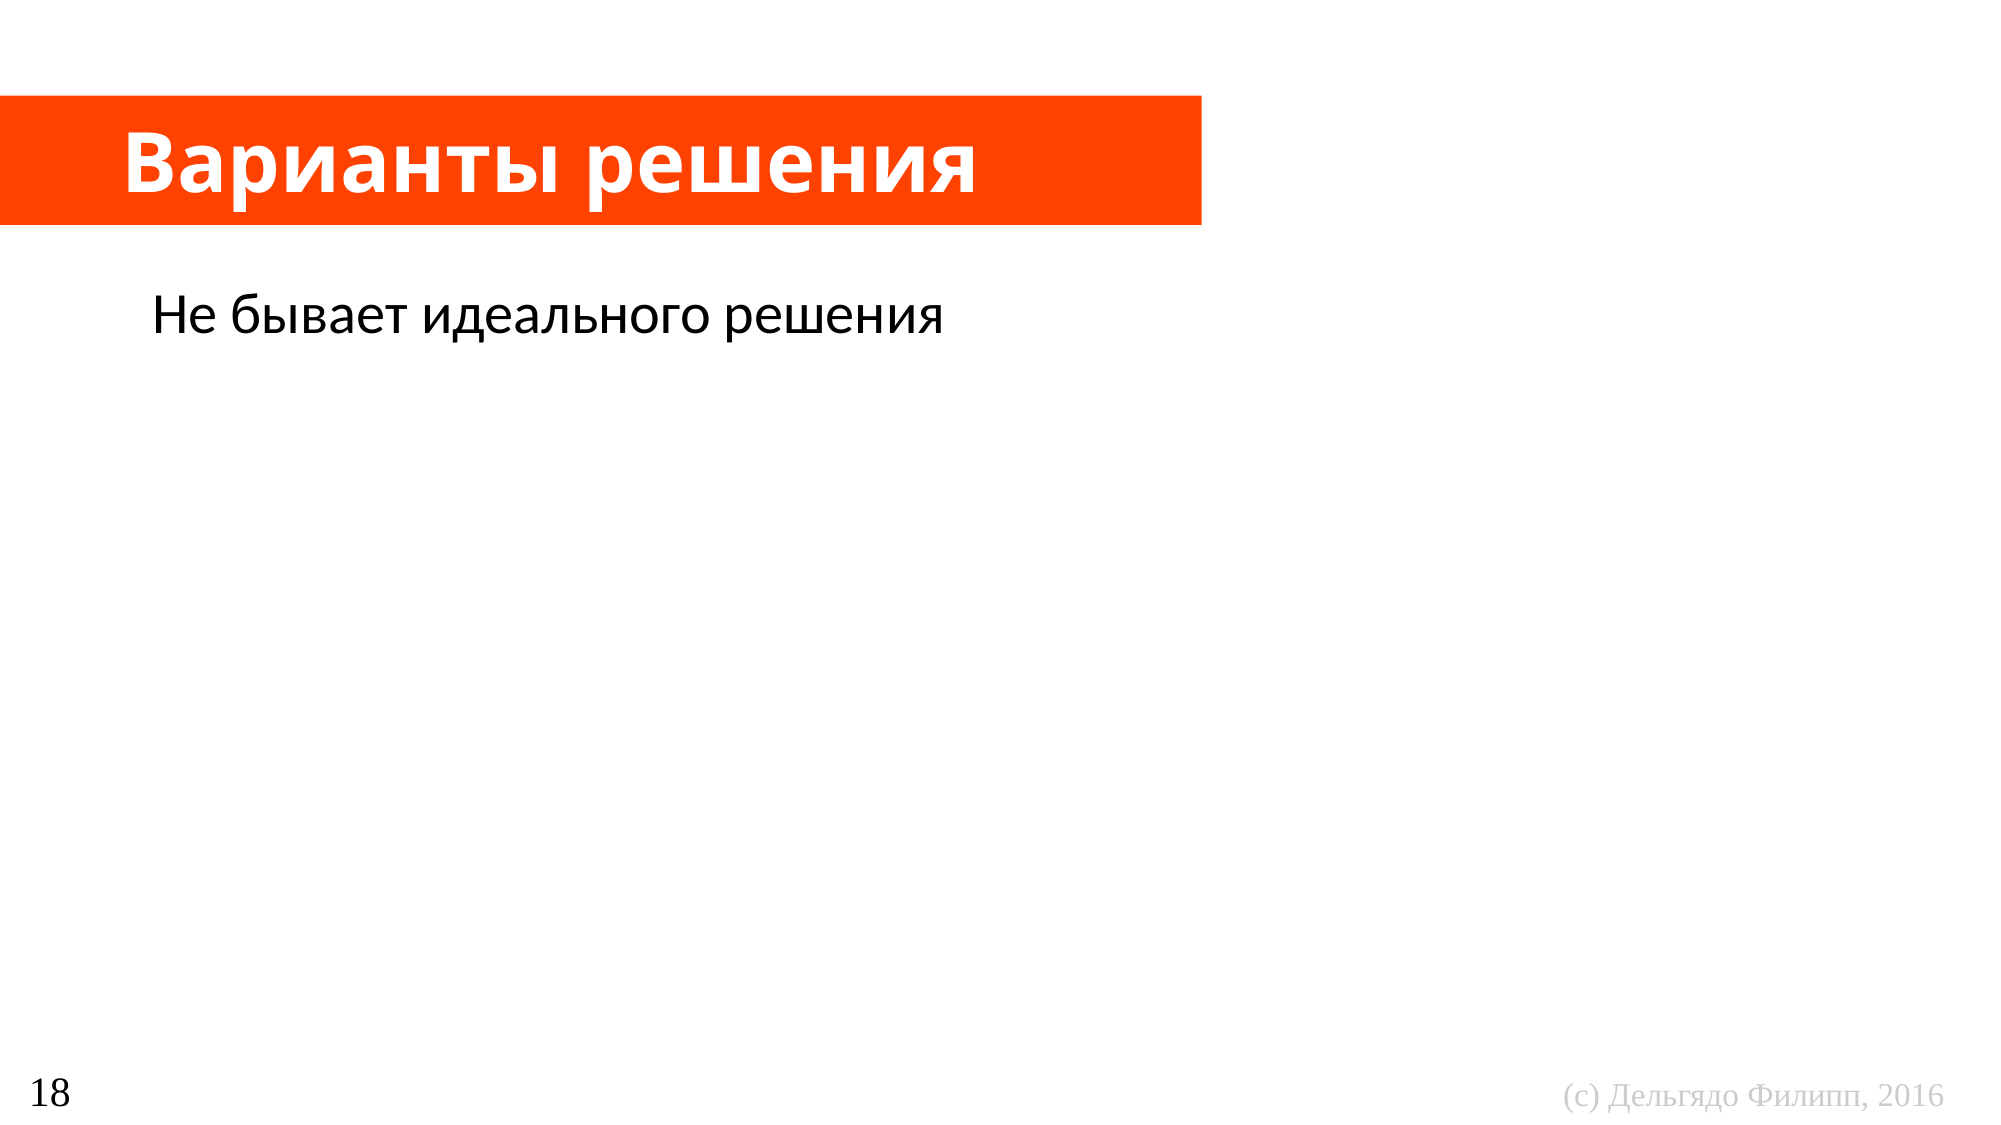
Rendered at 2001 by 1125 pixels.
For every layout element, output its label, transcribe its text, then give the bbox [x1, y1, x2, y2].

title Варианты решения [0, 95, 1202, 225]
list Не бывает идеального решения [137, 282, 1863, 1014]
